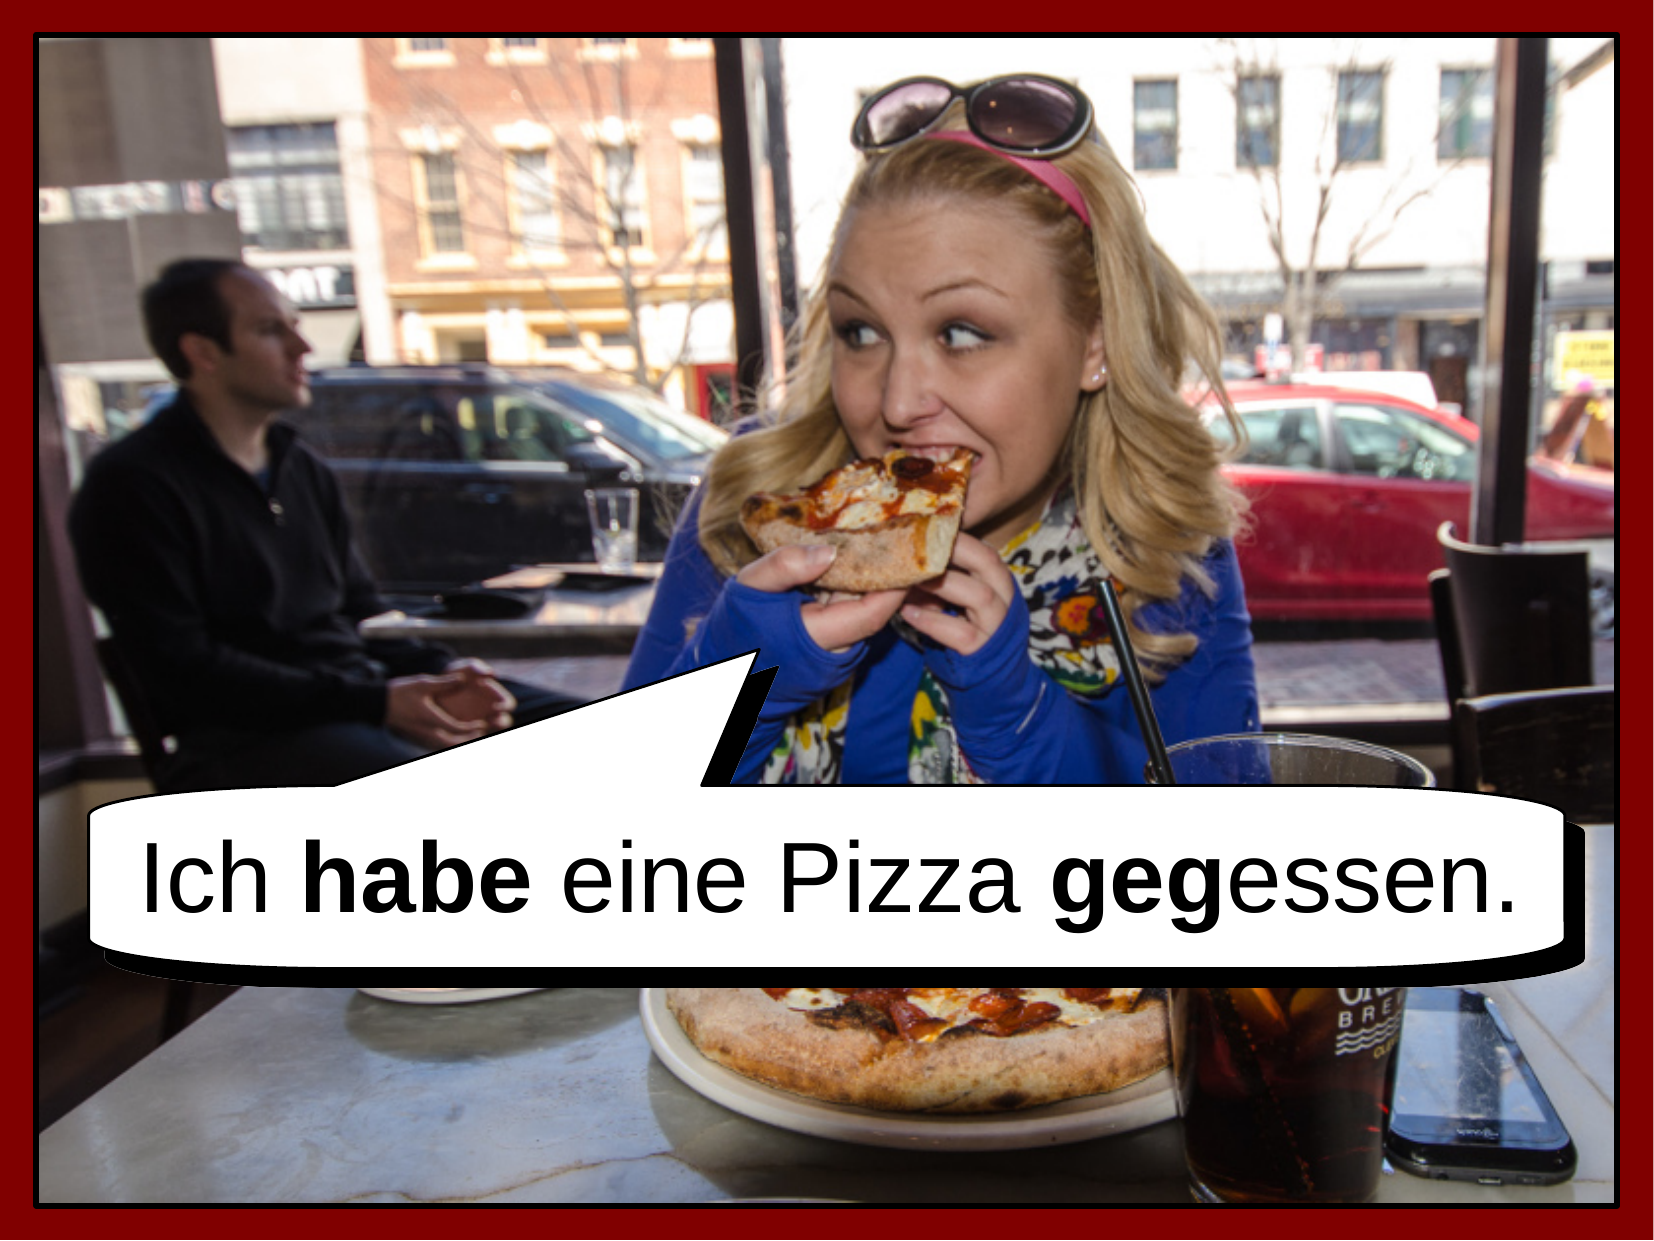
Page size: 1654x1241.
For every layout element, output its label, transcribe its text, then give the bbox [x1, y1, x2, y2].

picture [39, 37, 1615, 1203]
text_box Ich habe eine Pizza gegessen. [124, 814, 1589, 1054]
text_box [88, 649, 1565, 954]
